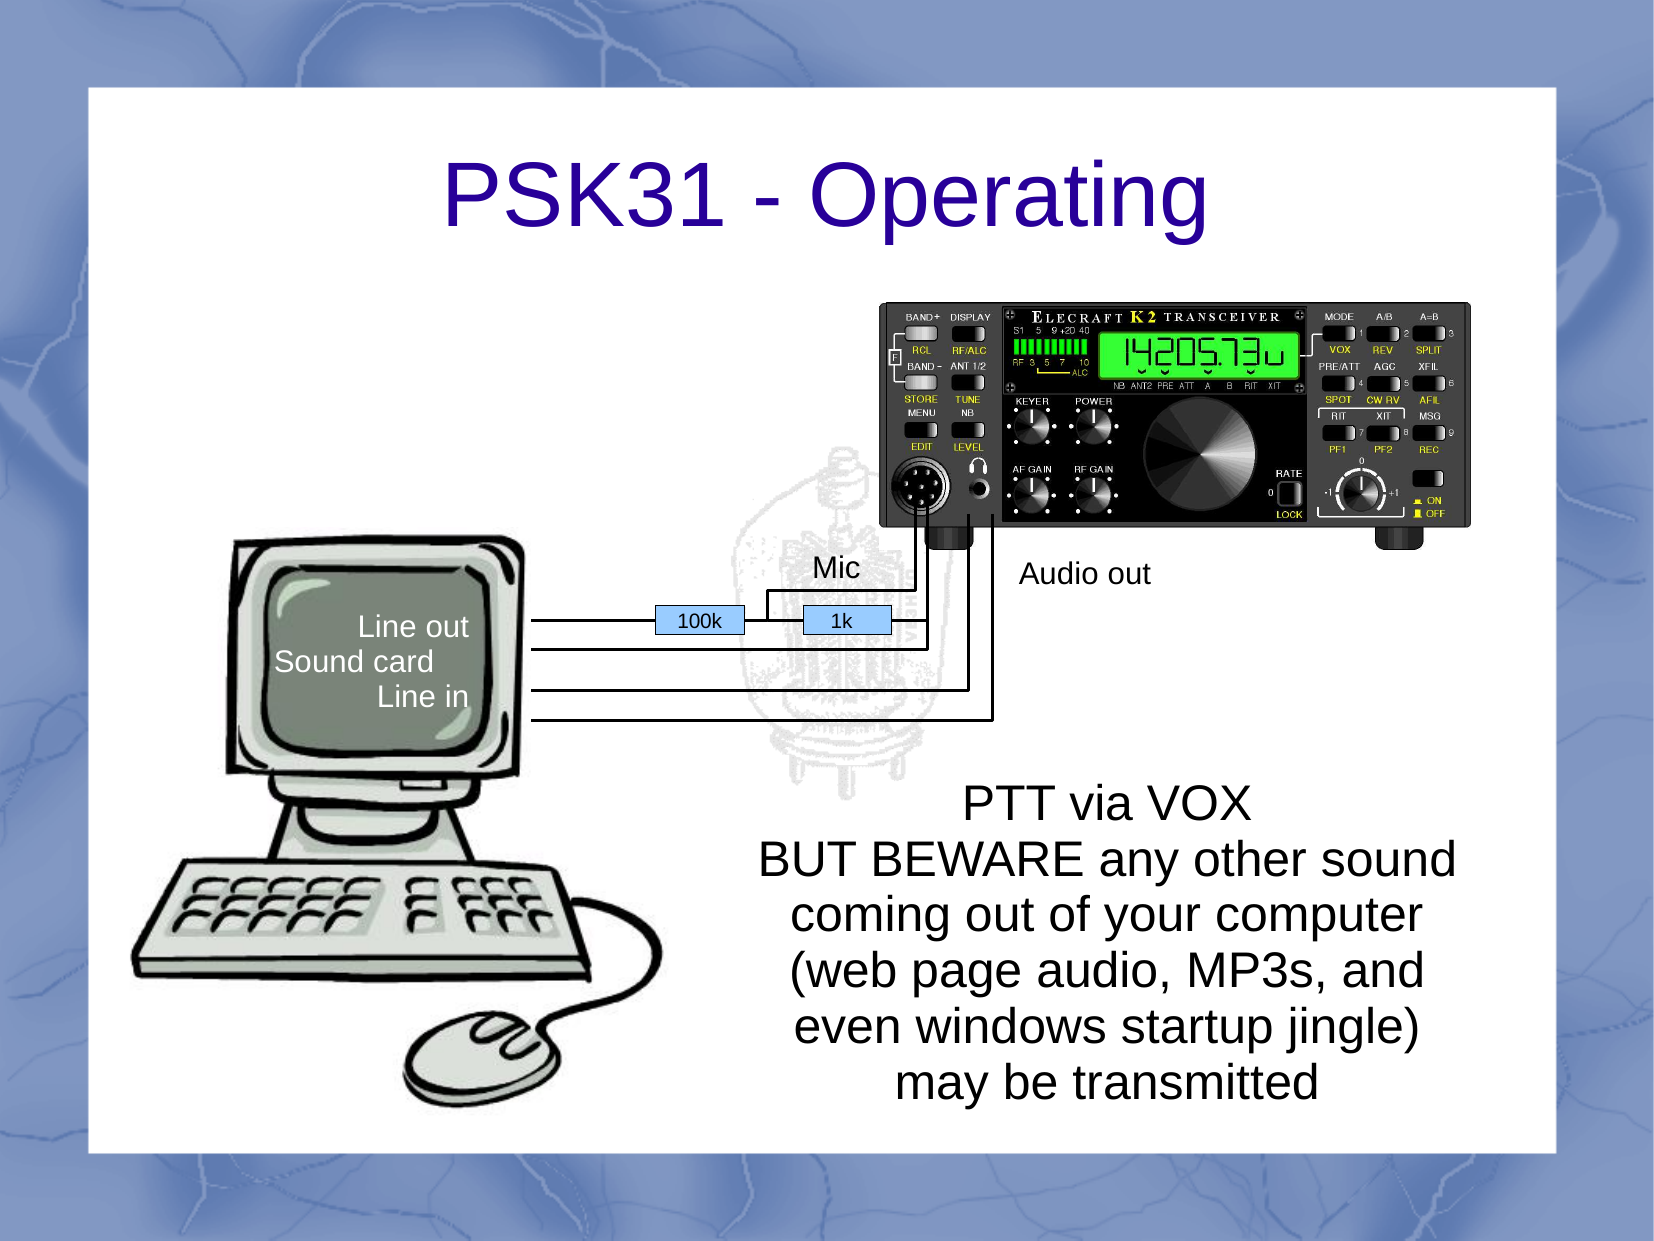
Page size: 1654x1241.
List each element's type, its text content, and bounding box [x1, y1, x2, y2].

text_box Mic [797, 543, 886, 593]
text_box 1k [797, 602, 886, 641]
picture [0, 0, 1654, 1241]
text_box [886, 605, 892, 635]
title PSK31 - Operating [118, 98, 1536, 291]
text_box Audio out [1003, 549, 1300, 599]
text_box PTT via VOX BUT BEWARE any other sound coming out of your computer (web page audio, MP3s, and even windows startup jingle) may be transmitted [738, 767, 1477, 1118]
text_box 100k [655, 602, 745, 641]
text_box Line out Sound card Line in [188, 602, 485, 722]
